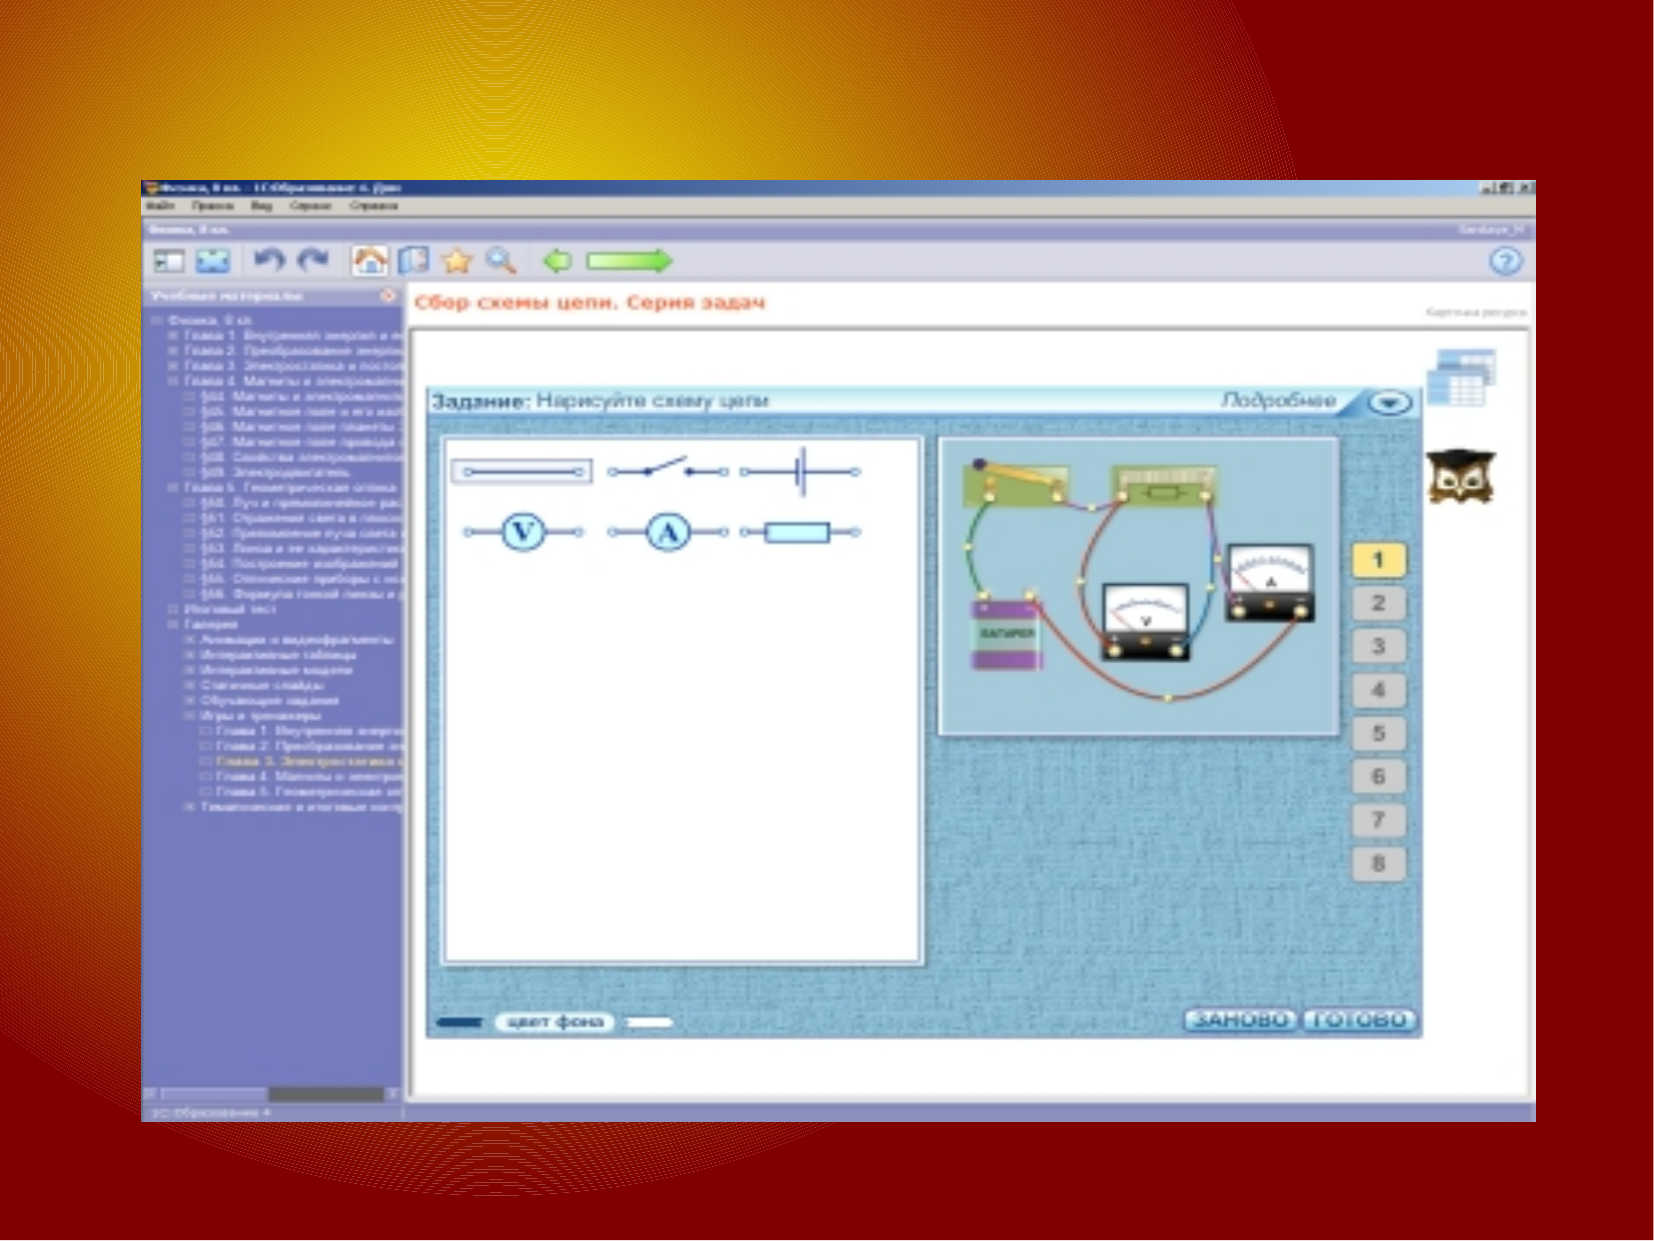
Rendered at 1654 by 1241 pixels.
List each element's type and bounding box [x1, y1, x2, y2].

picture [141, 180, 1536, 1123]
